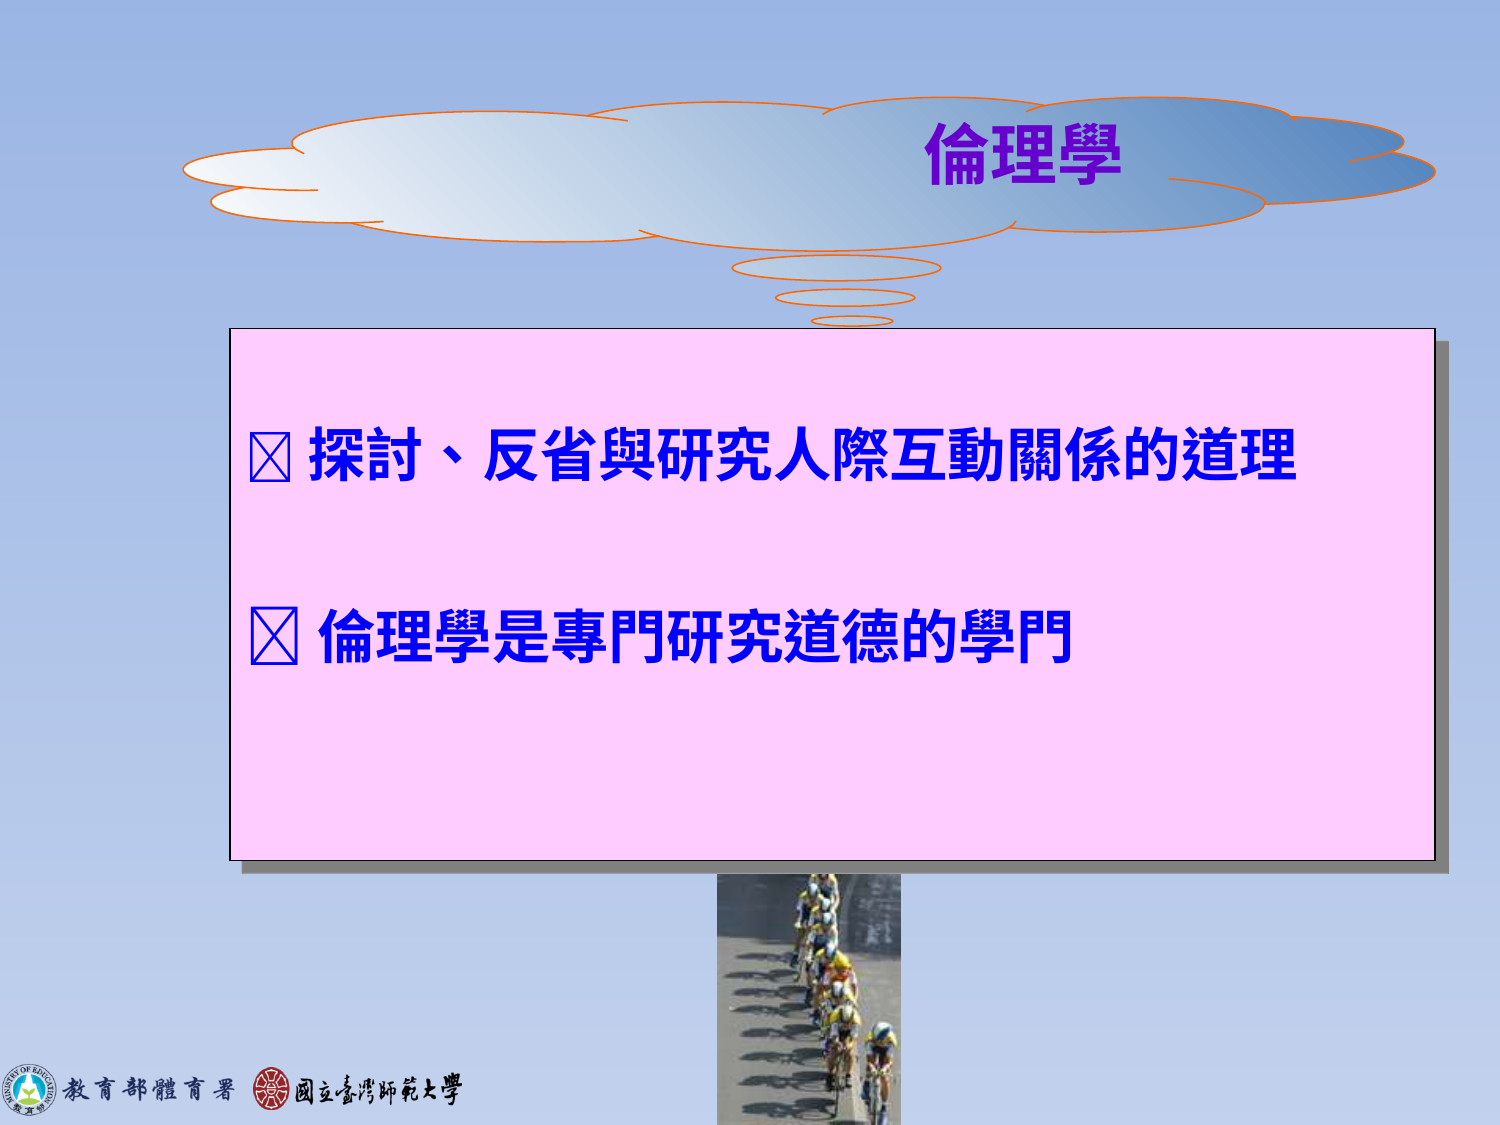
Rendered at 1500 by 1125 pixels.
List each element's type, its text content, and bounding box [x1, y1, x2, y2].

text_box 倫理學 [811, 316, 893, 327]
text_box 倫理學 [775, 289, 915, 307]
text_box 探討、反省與研究人際互動關係的道理 倫理學是專門研究道德的學門 [230, 328, 1435, 861]
text_box 倫理學 [732, 255, 941, 281]
text_box 倫理學 [183, 97, 1436, 252]
picture [717, 875, 901, 1125]
